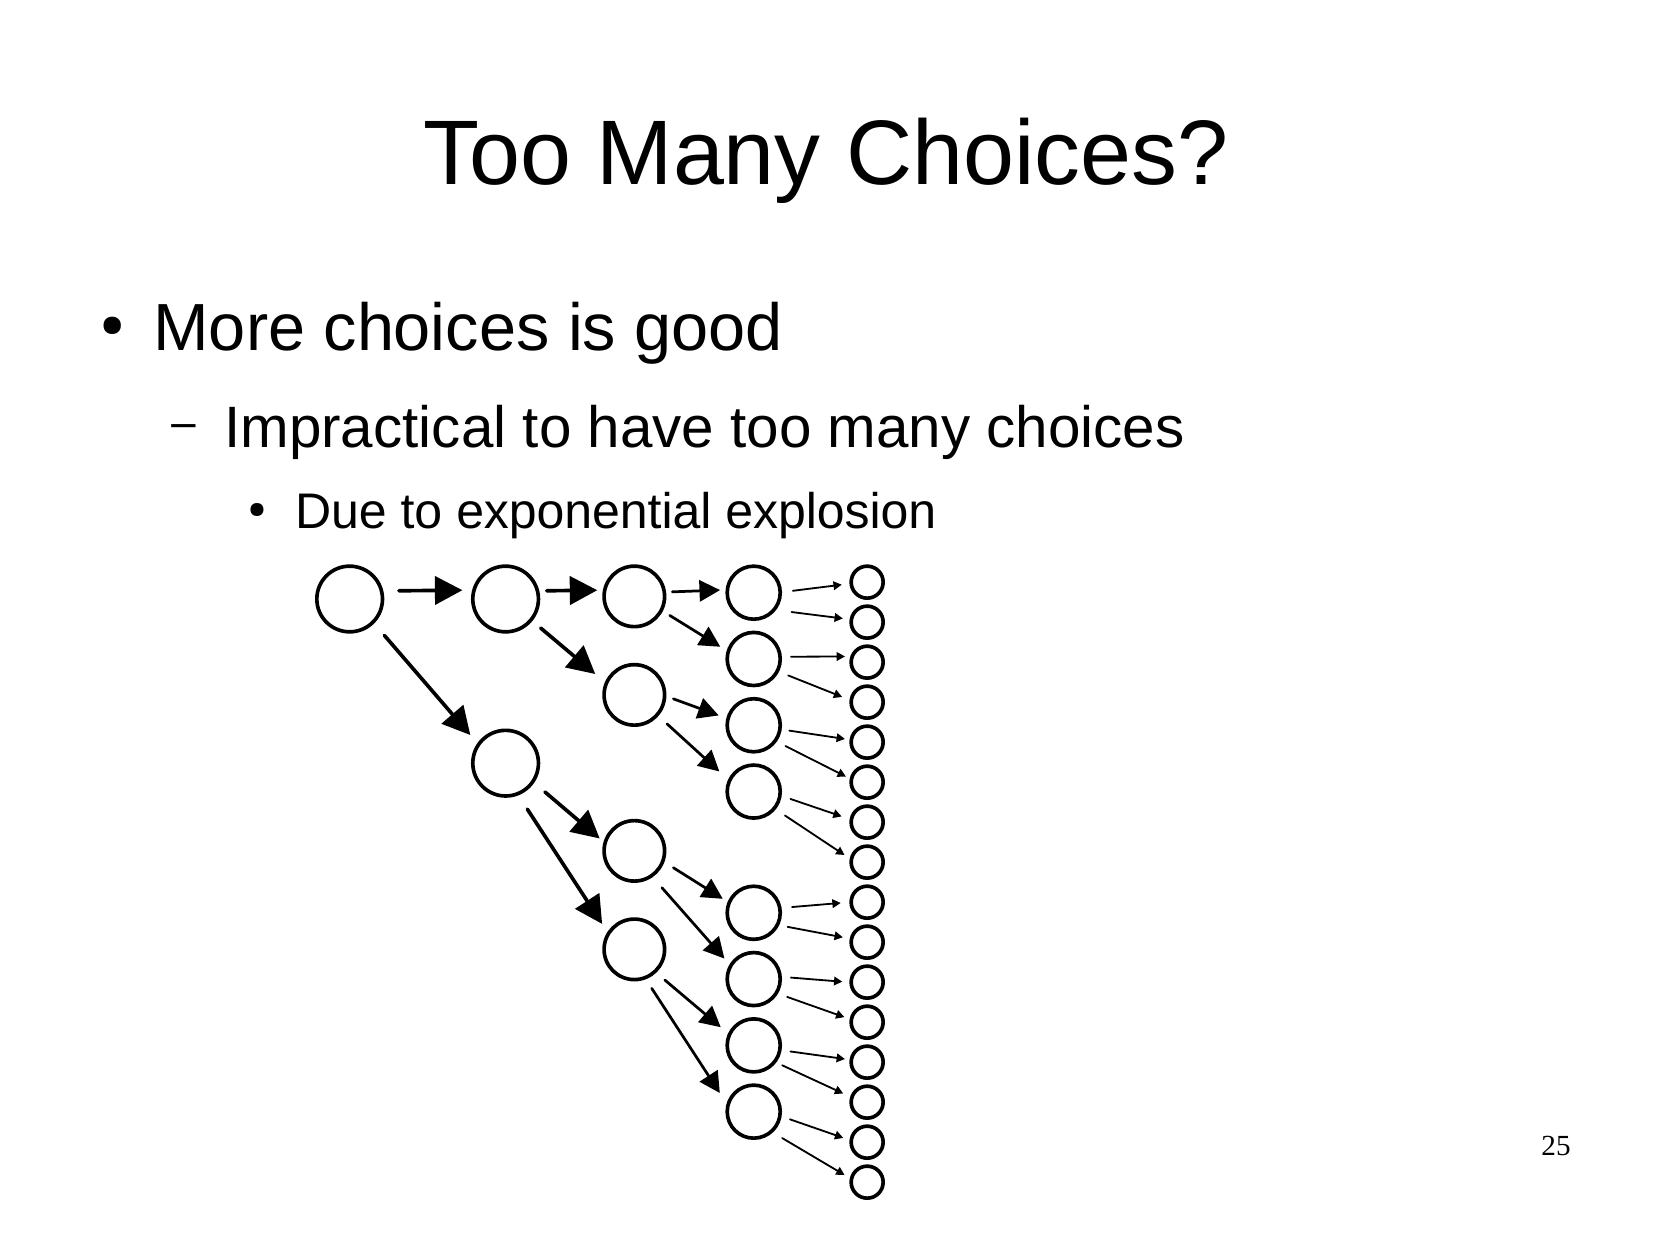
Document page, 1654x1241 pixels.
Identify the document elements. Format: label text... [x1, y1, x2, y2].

picture [315, 564, 886, 1201]
title Too Many Choices? [82, 49, 1571, 257]
list More choices is good Impractical to have too many choices Due to exponential explosion [82, 290, 1571, 1109]
